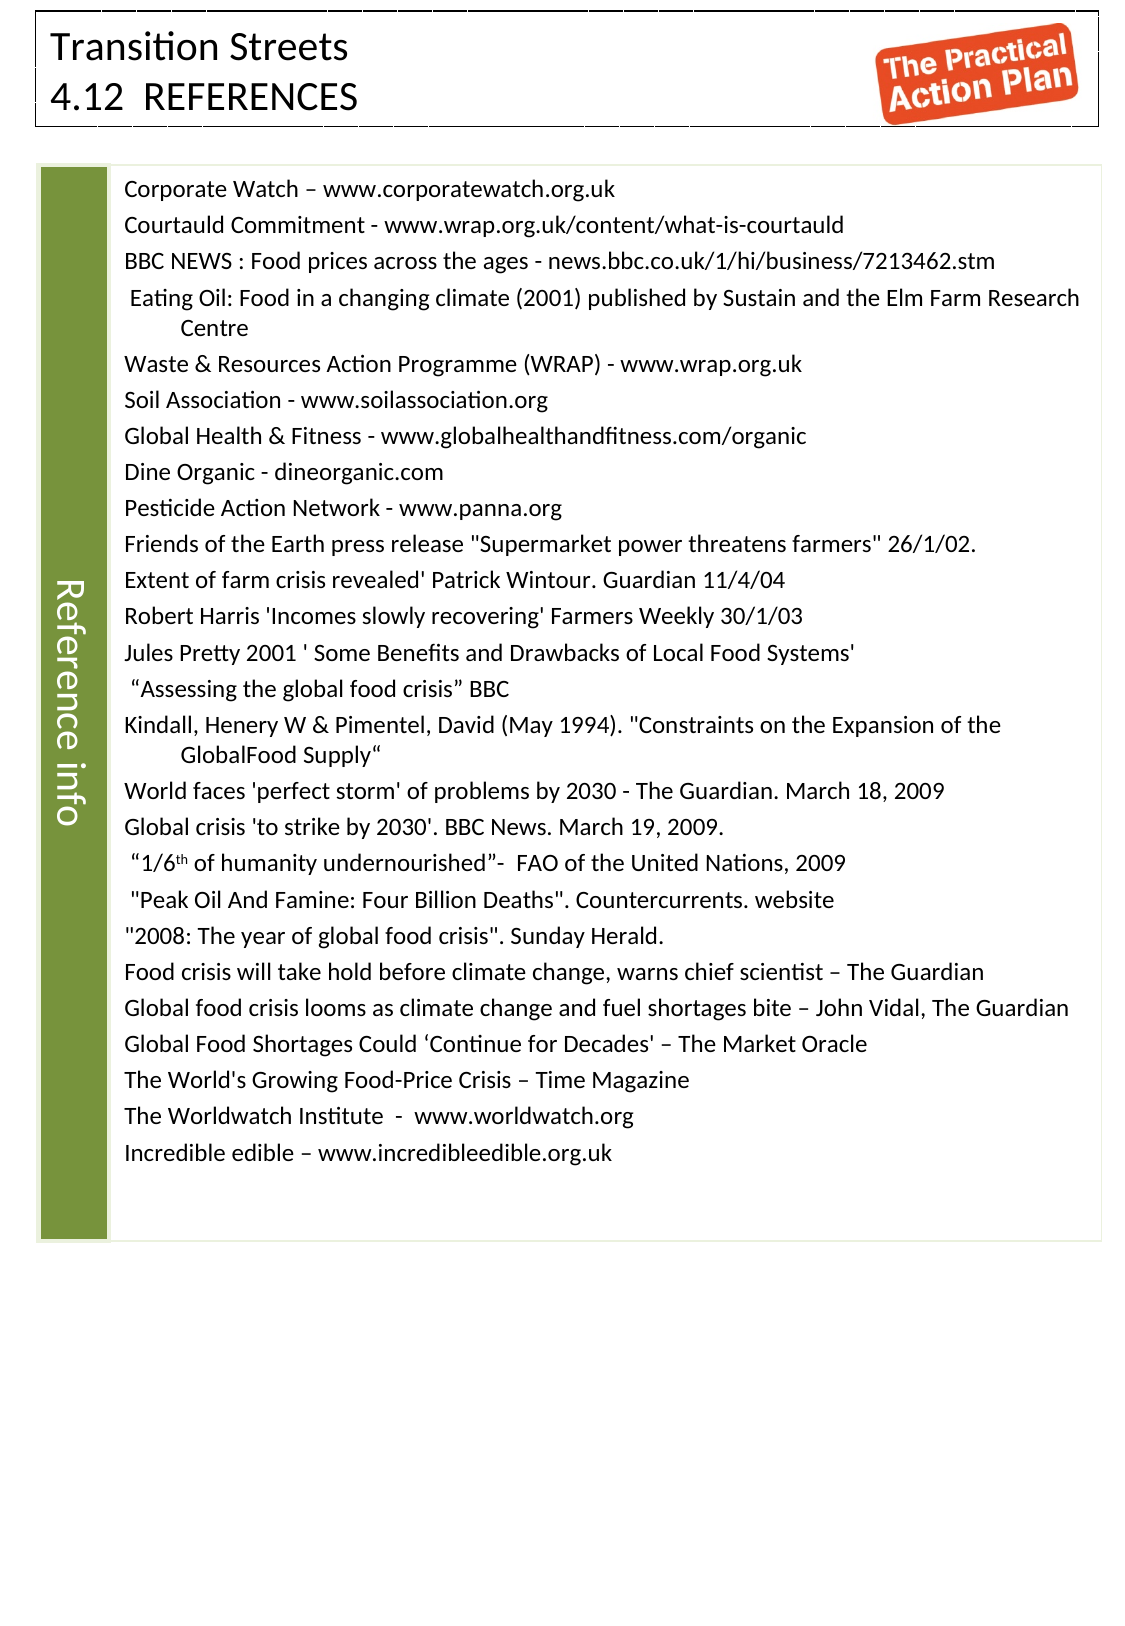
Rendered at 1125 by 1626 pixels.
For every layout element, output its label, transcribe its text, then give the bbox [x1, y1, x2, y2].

text_box Transition Streets 4.12 REFERENCES [35, 10, 1099, 127]
list Corporate Watch – www.corporatewatch.org.uk Courtauld Commitment - www.wrap.org.uk/content/what-is-courtauld BBC NEWS : Food prices across the ages - news.bbc.co.uk/1/hi/business/7213462.stm Eating Oil: Food in a changing climate (2001) published by Sustain and the Elm Farm Research Centre Waste & Resources Action Programme (WRAP) - www.wrap.org.uk Soil Association - www.soilassociation.org Global Health & Fitness - www.globalhealthandfitness.com/organic Dine Organic - dineorganic.com Pesticide Action Network - www.panna.org Friends of the Earth press release "Supermarket power threatens farmers" 26/1/02. Extent of farm crisis revealed' Patrick Wintour. Guardian 11/4/04 Robert Harris 'Incomes slowly recovering' Farmers Weekly 30/1/03 Jules Pretty 2001 ' Some Benefits and Drawbacks of Local Food Systems' “Assessing the global food crisis” BBC Kindall, Henery W & Pimentel, David (May 1994). "Constraints on the Expansion of the GlobalFood Supply“ World faces 'perfect storm' of problems by 2030 - The Guardian. March 18, 2009 Global crisis 'to strike by 2030'. BBC News. March 19, 2009. “1/6th of humanity undernourished”- FAO of the United Nations, 2009 "Peak Oil And Famine: Four Billion Deaths". Countercurrents. website "2008: The year of global food crisis". Sunday Herald. Food crisis will take hold before climate change, warns chief scientist – The Guardian Global food crisis looms as climate change and fuel shortages bite – John Vidal, The Guardian Global Food Shortages Could ‘Continue for Decades' – The Market Oracle The World's Growing Food-Price Crisis – Time Magazine The Worldwatch Institute - www.worldwatch.org Incredible edible – www.incredibleedible.org.uk [110, 165, 1102, 1241]
text_box Reference info [38, 165, 110, 1241]
